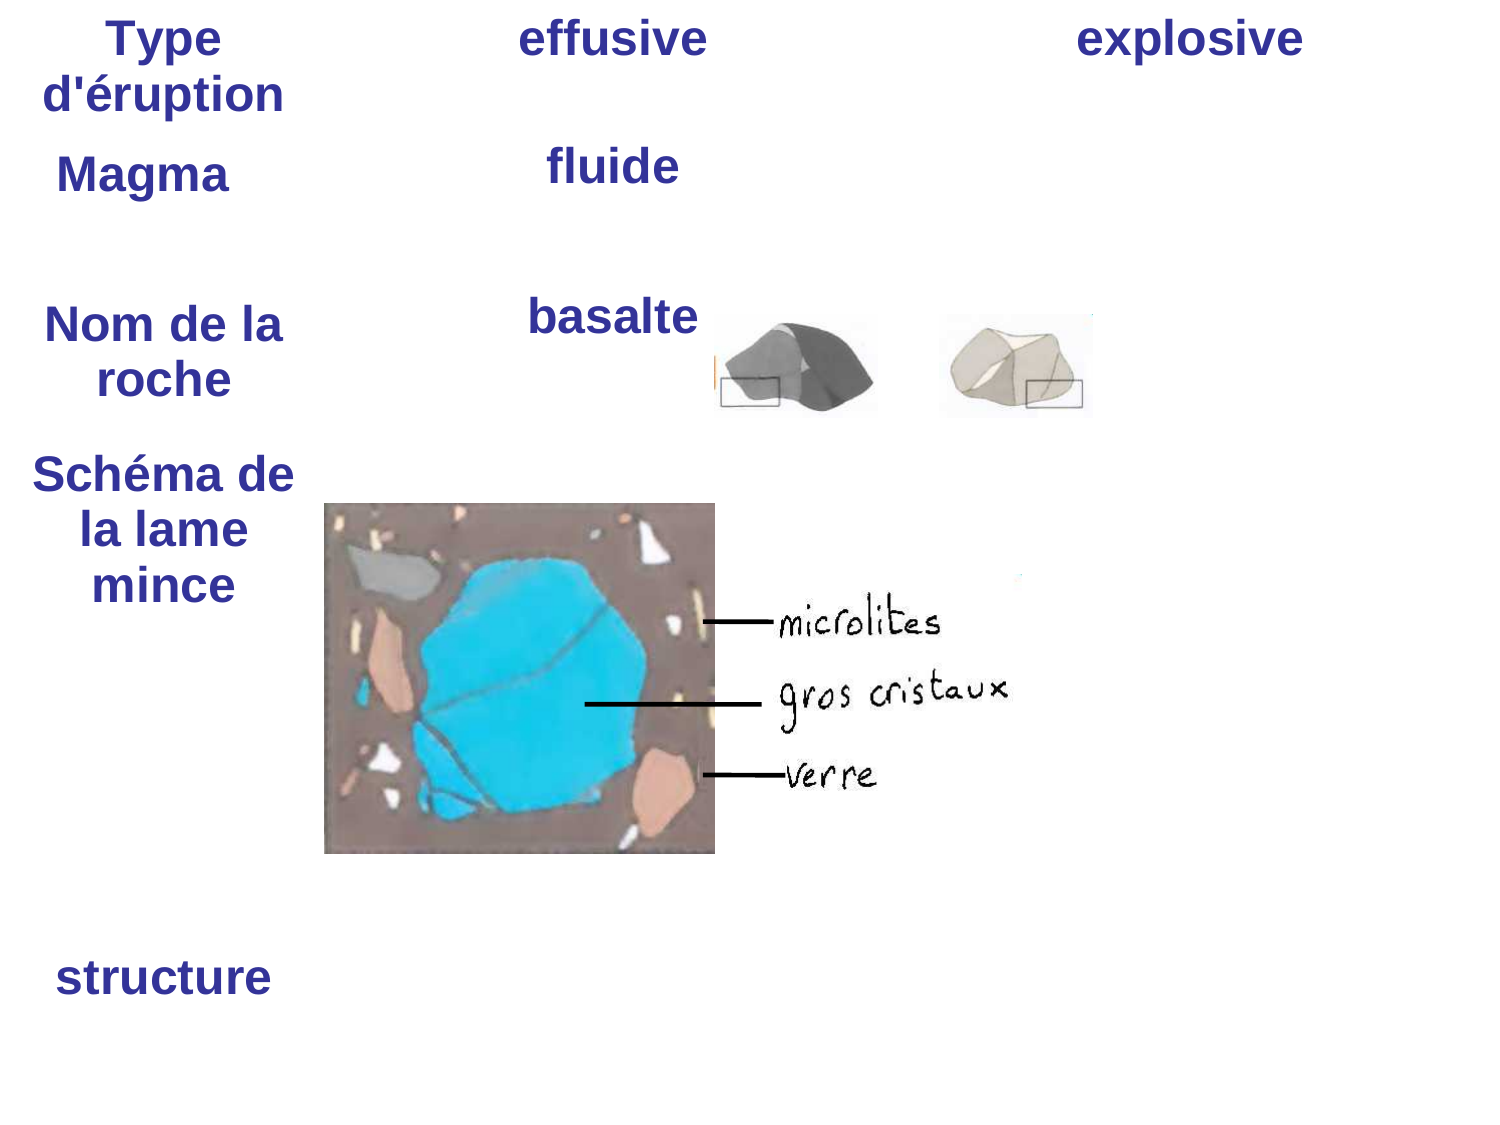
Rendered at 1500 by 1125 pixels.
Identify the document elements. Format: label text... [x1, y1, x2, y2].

table_cell basalte [328, 285, 899, 435]
table_cell [899, 285, 1482, 435]
table_cell [328, 939, 899, 1088]
table_cell Schéma de la lame mince [0, 435, 328, 939]
table_cell [899, 135, 1482, 285]
table_cell [328, 435, 899, 619]
table_cell structure [0, 939, 328, 1088]
picture [939, 314, 1093, 418]
picture [714, 314, 878, 418]
table_cell fluide [328, 135, 899, 285]
table_cell [328, 778, 899, 939]
table_cell Nom de la roche [0, 285, 328, 435]
table_cell [899, 435, 1482, 939]
table_cell [715, 624, 773, 772]
table_cell [899, 939, 1482, 1088]
table_header effusive [328, 0, 899, 135]
table_cell Magma [0, 135, 328, 285]
picture [324, 503, 715, 854]
picture [773, 574, 1022, 813]
table_header Type d'éruption [0, 0, 328, 135]
table_header explosive [899, 0, 1482, 135]
